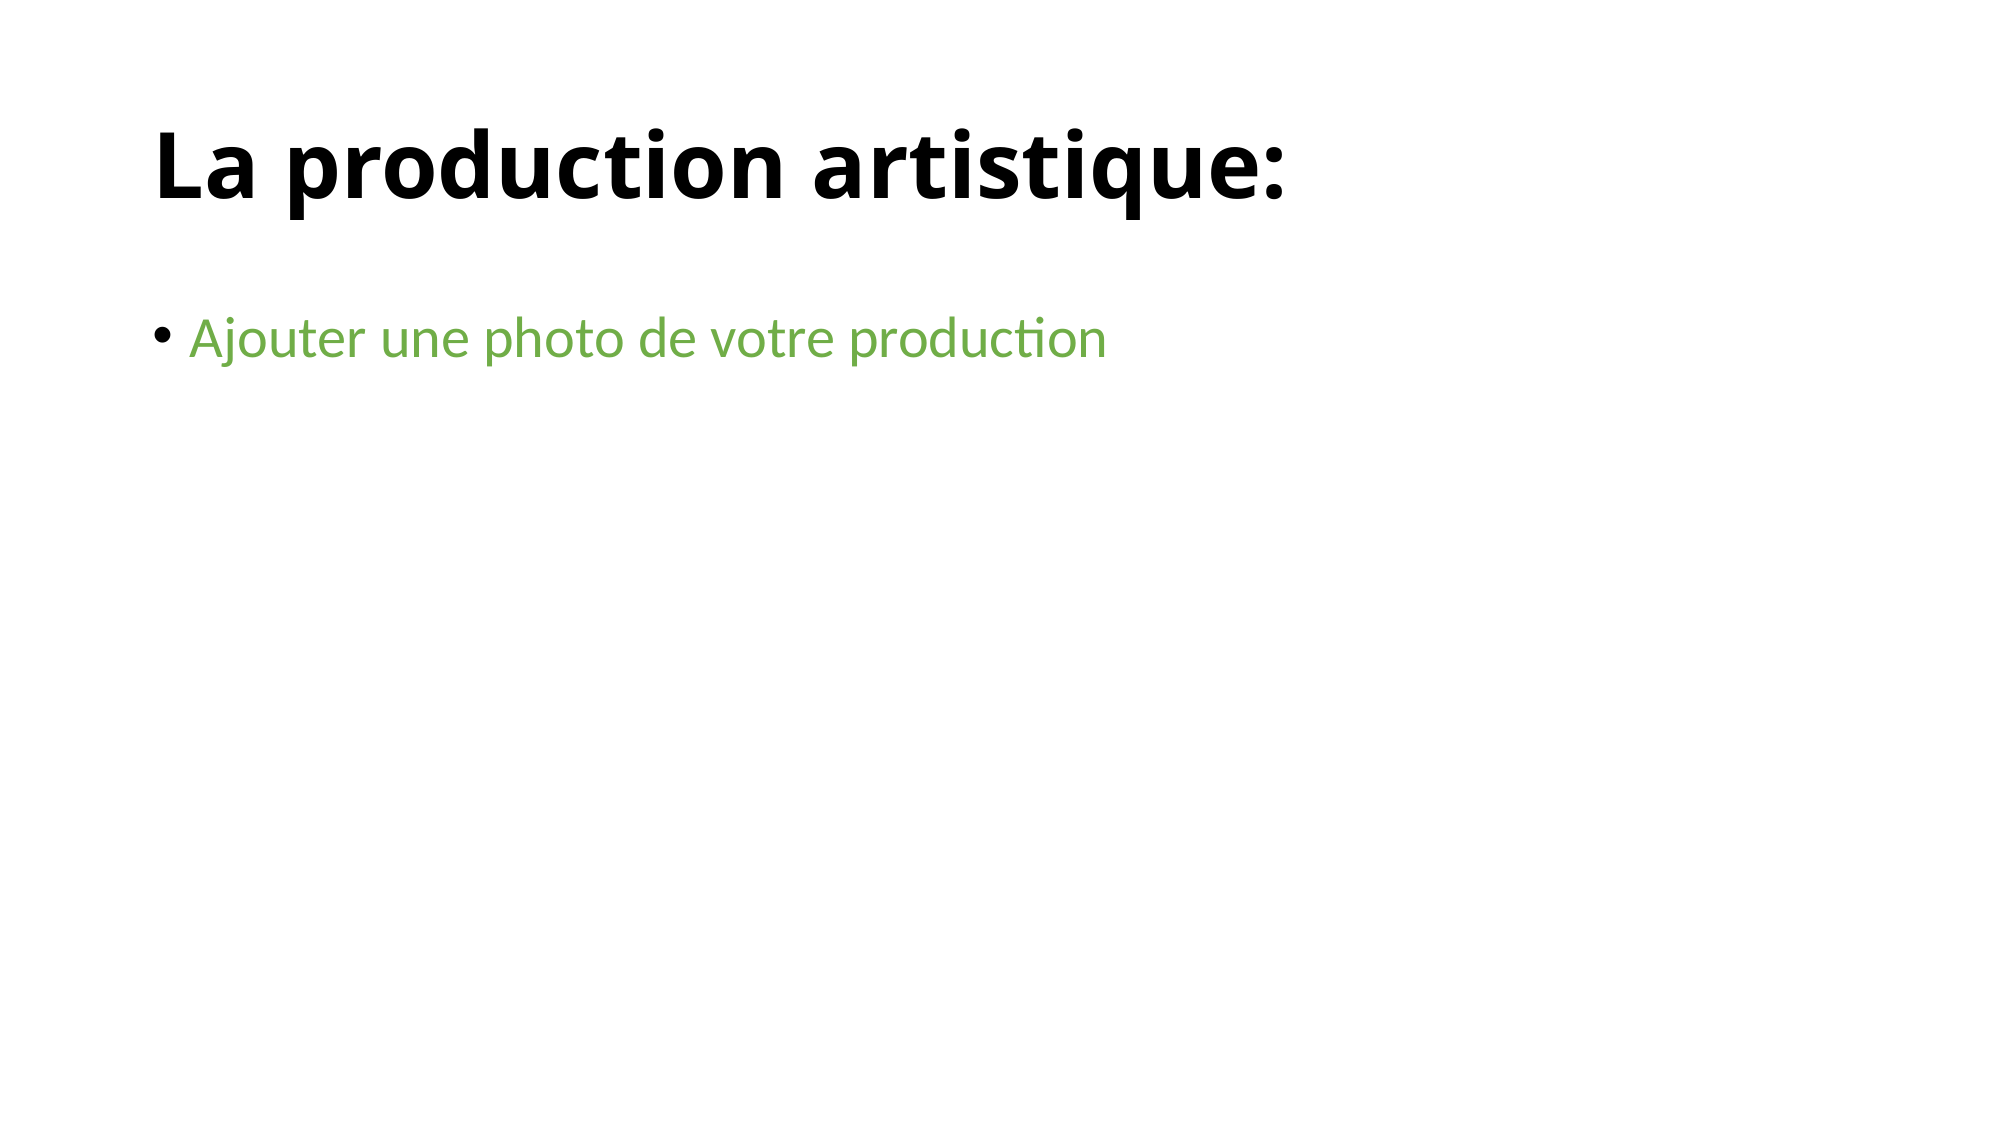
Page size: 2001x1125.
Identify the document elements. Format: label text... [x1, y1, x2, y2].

list Ajouter une photo de votre production [137, 299, 1863, 1014]
title La production artistique: [137, 59, 1863, 278]
